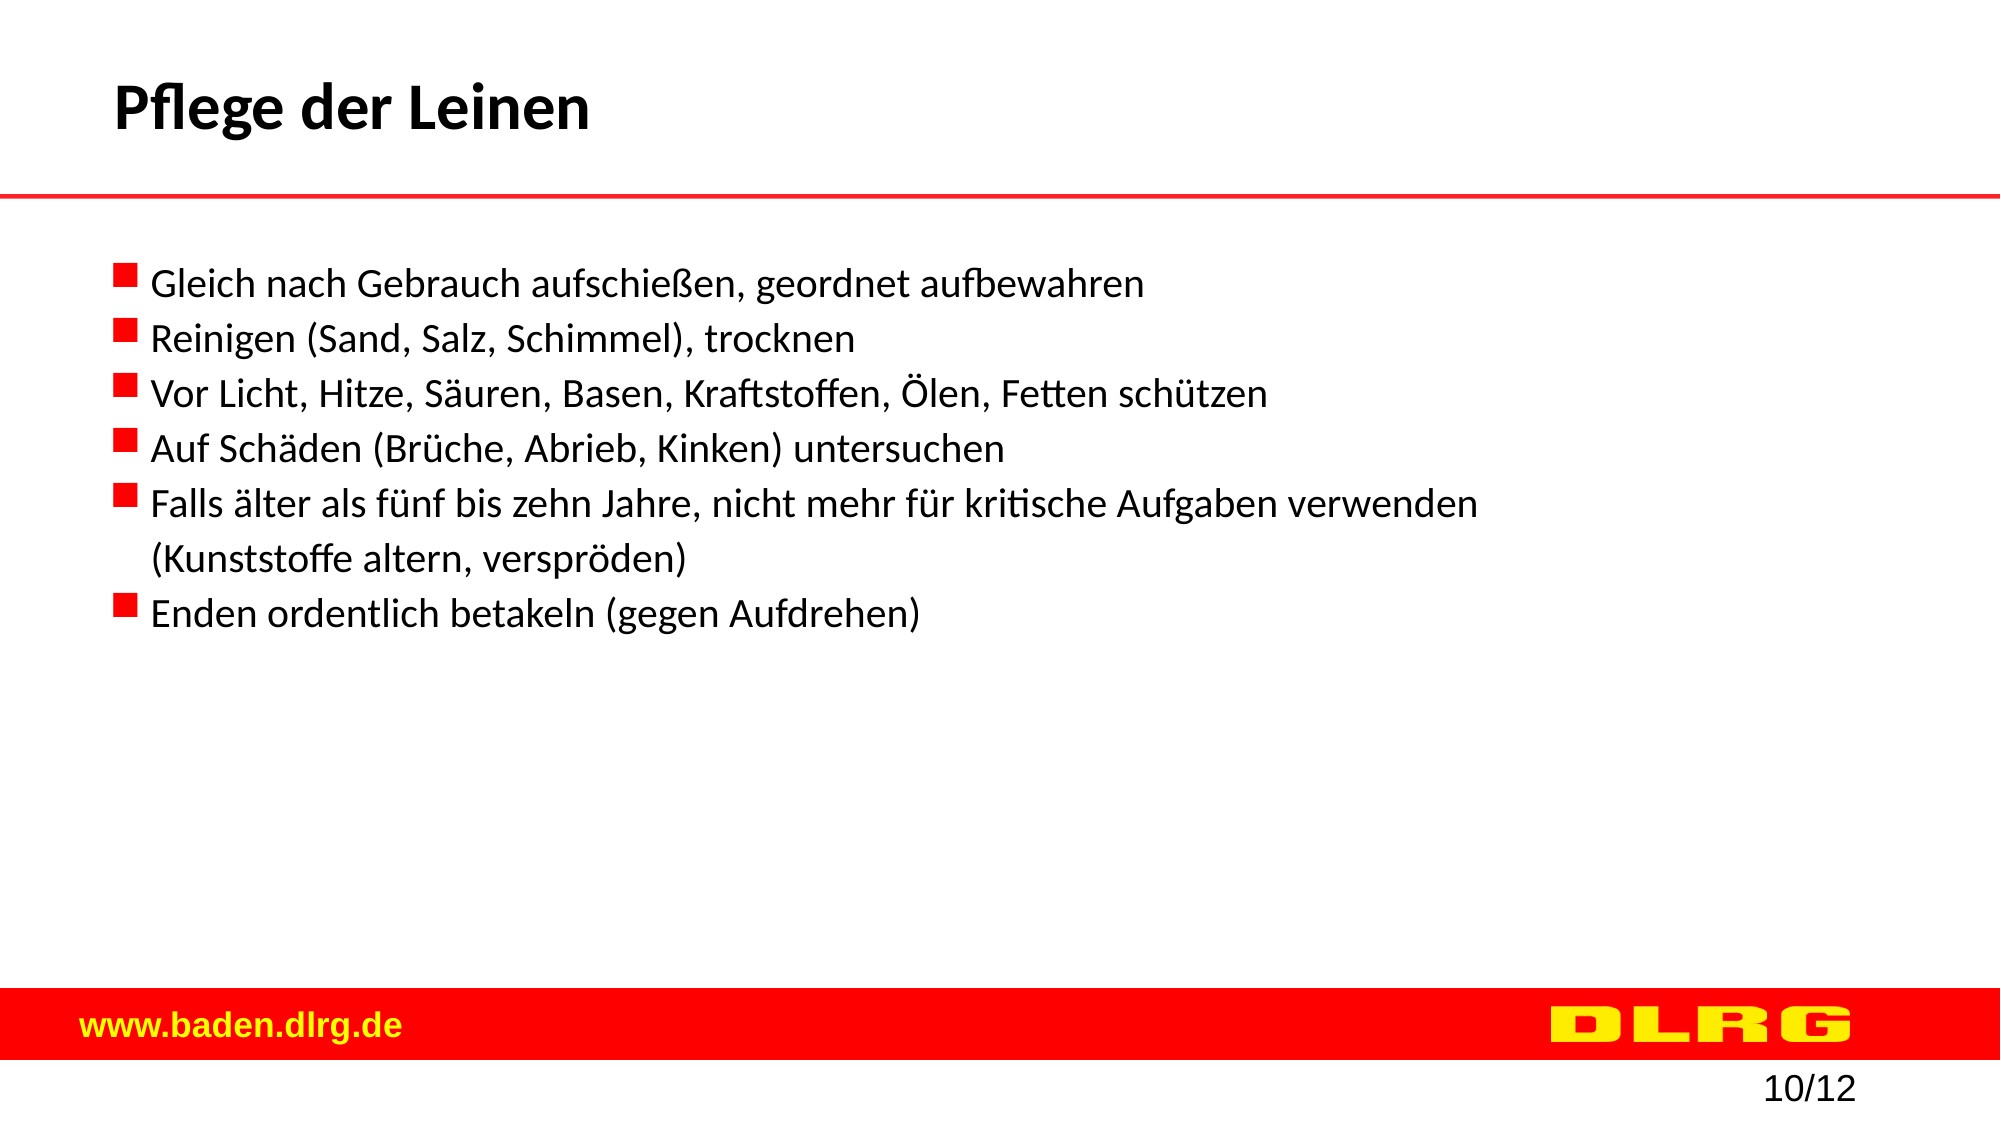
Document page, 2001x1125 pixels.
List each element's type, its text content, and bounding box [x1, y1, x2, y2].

picture [1551, 1006, 1850, 1042]
text_box Gleich nach Gebrauch aufschießen, geordnet aufbewahren Reinigen (Sand, Salz, Schimmel), trocknen Vor Licht, Hitze, Säuren, Basen, Kraftstoffen, Ölen, Fetten schützen Auf Schäden (Brüche, Abrieb, Kinken) untersuchen Falls älter als fünf bis zehn Jahre, nicht mehr für kritische Aufgaben verwenden (Kunststoffe altern, verspröden) Enden ordentlich betakeln (gegen Aufdrehen) [94, 243, 1909, 964]
text_box 10/12 [1748, 1056, 1902, 1106]
text_box Pflege der Leinen [99, 56, 1900, 149]
